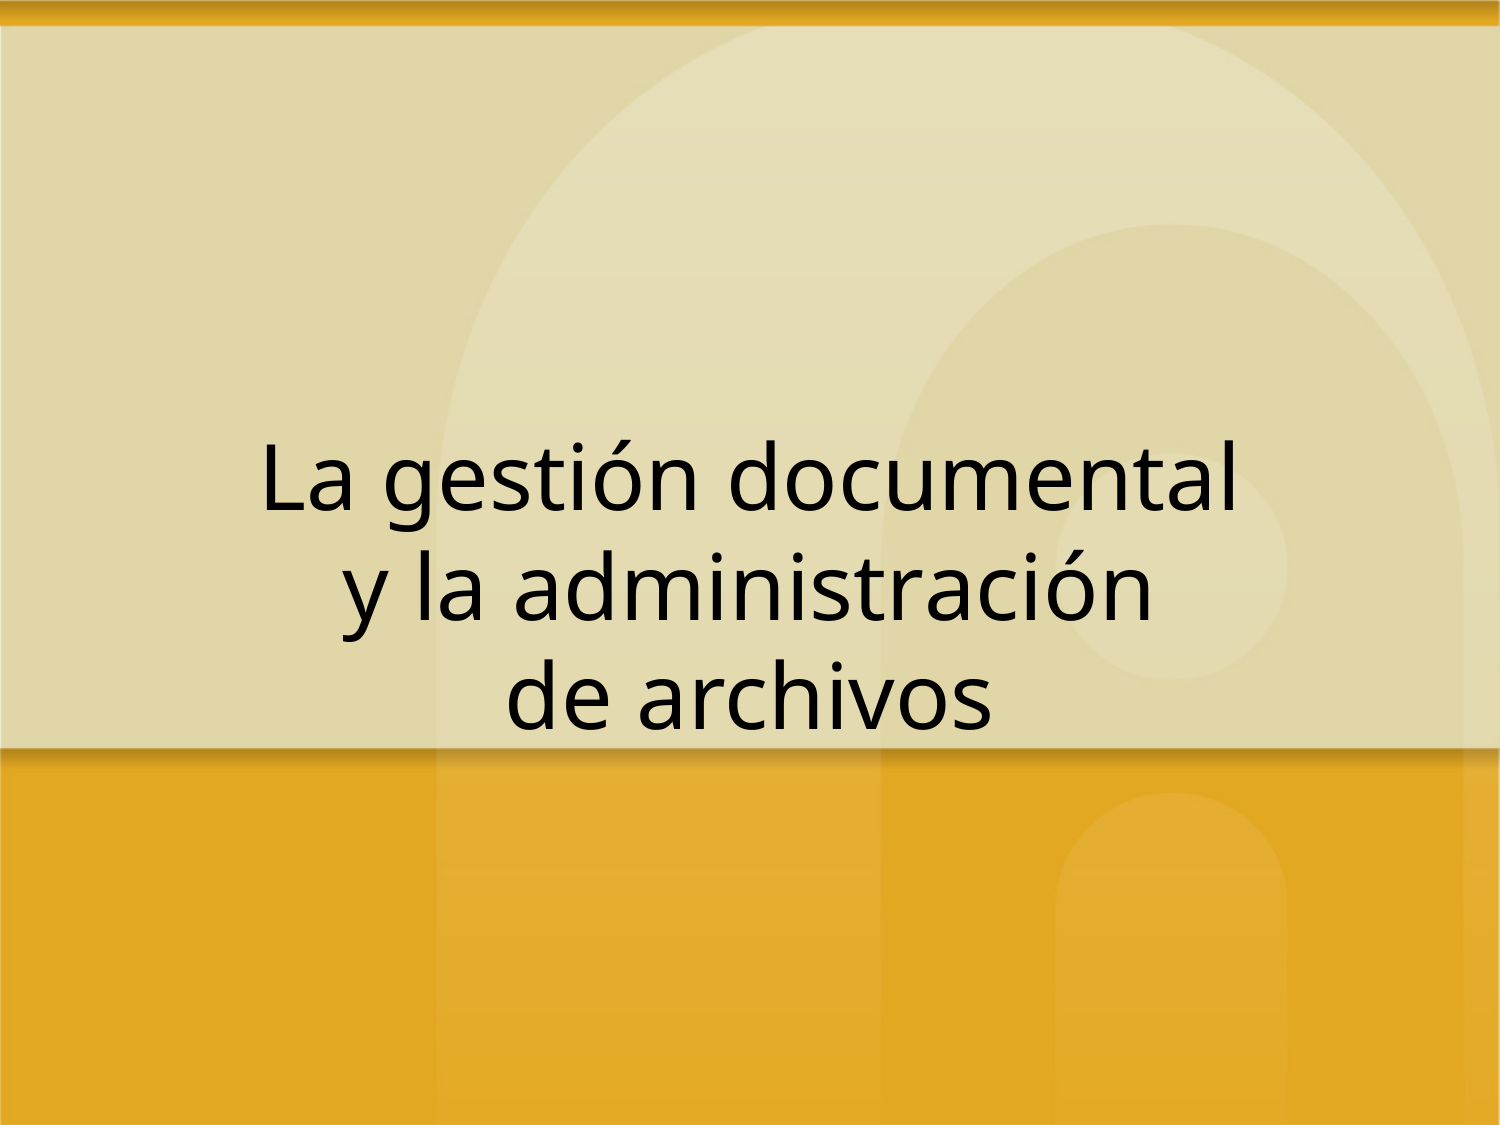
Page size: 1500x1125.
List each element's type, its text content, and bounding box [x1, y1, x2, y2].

picture [0, 0, 1500, 1125]
text_box La gestión documental y la administración de archivos [146, 411, 1354, 760]
